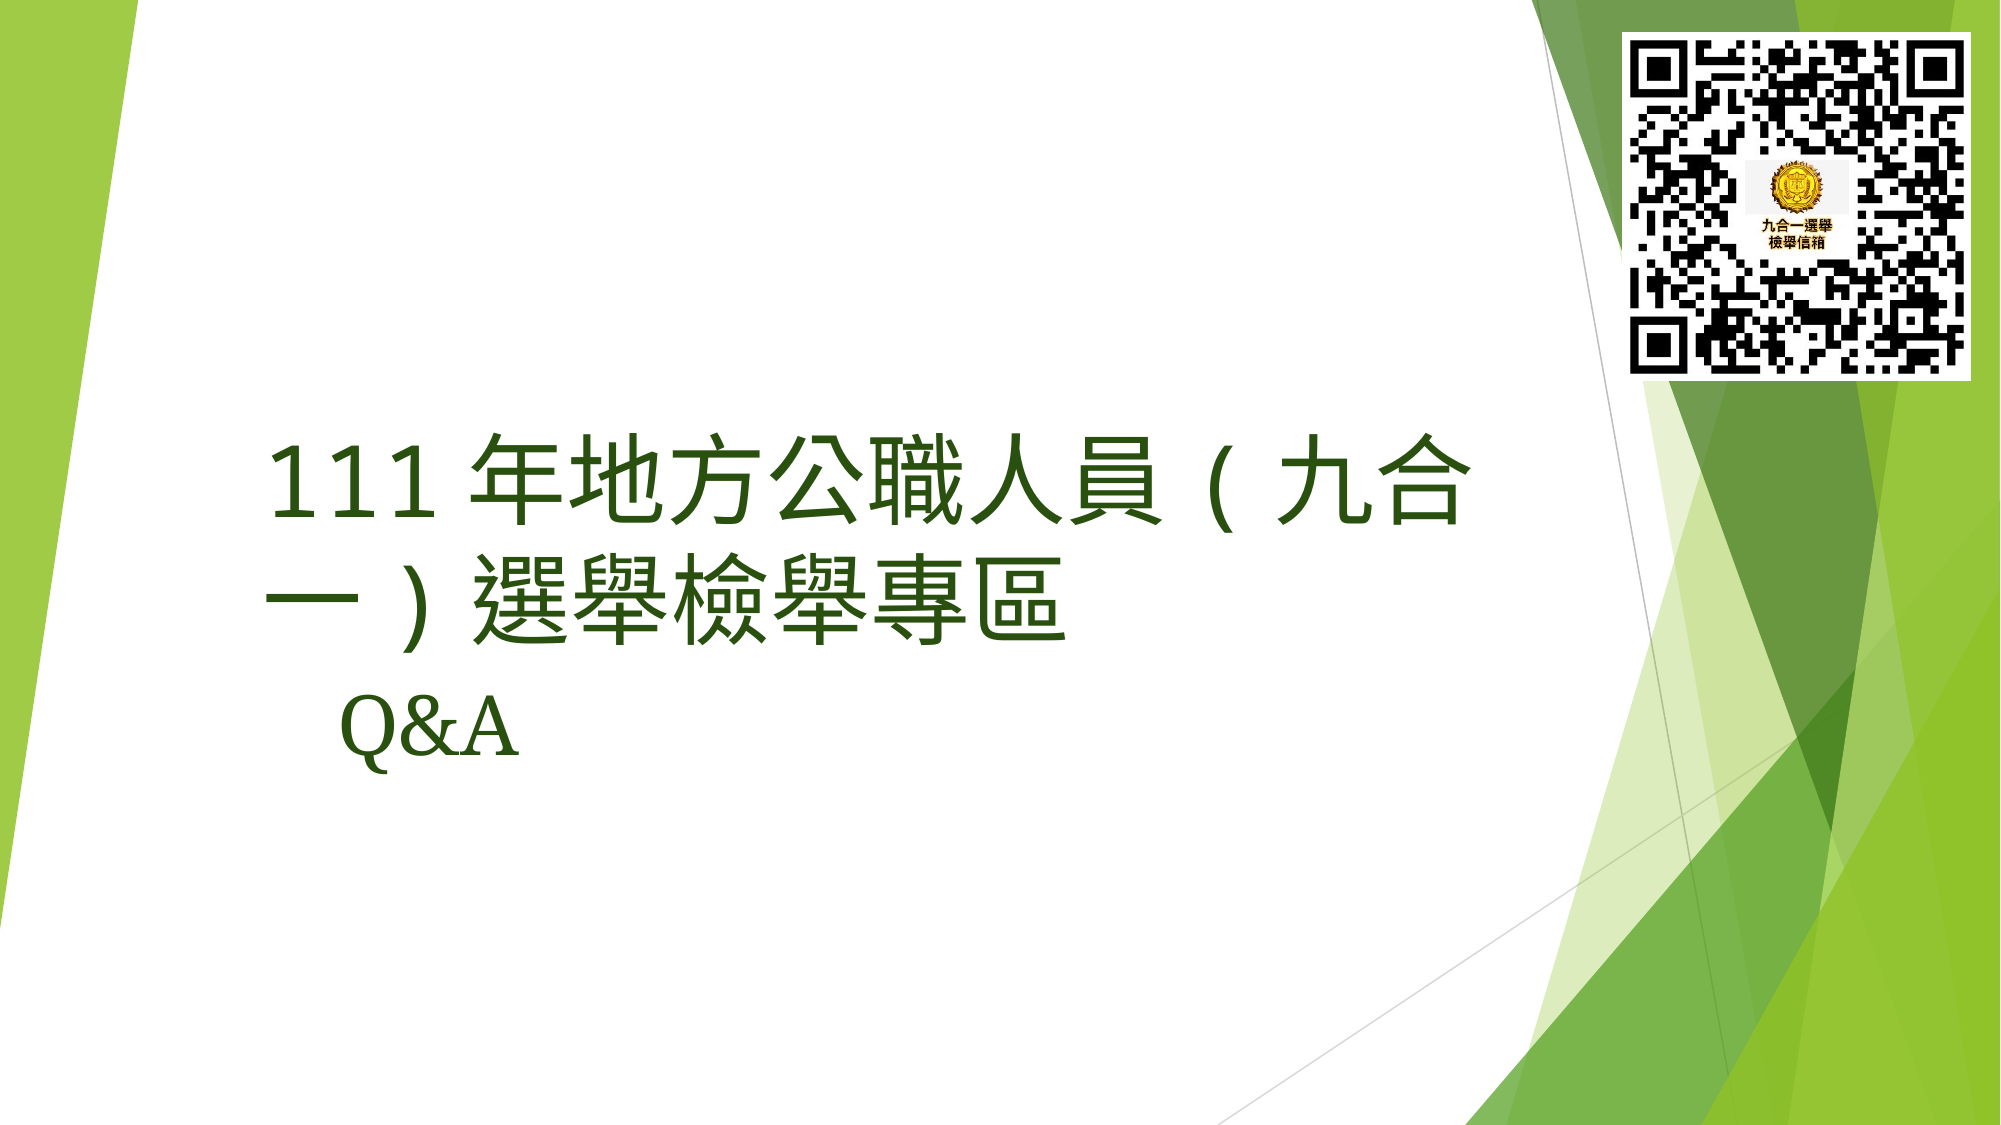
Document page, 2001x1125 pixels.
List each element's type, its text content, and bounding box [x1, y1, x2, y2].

picture [1622, 32, 1971, 381]
title 111年地方公職人員(九合一)選舉檢舉專區 [247, 394, 1522, 664]
subtitle Q&A [247, 664, 1522, 845]
